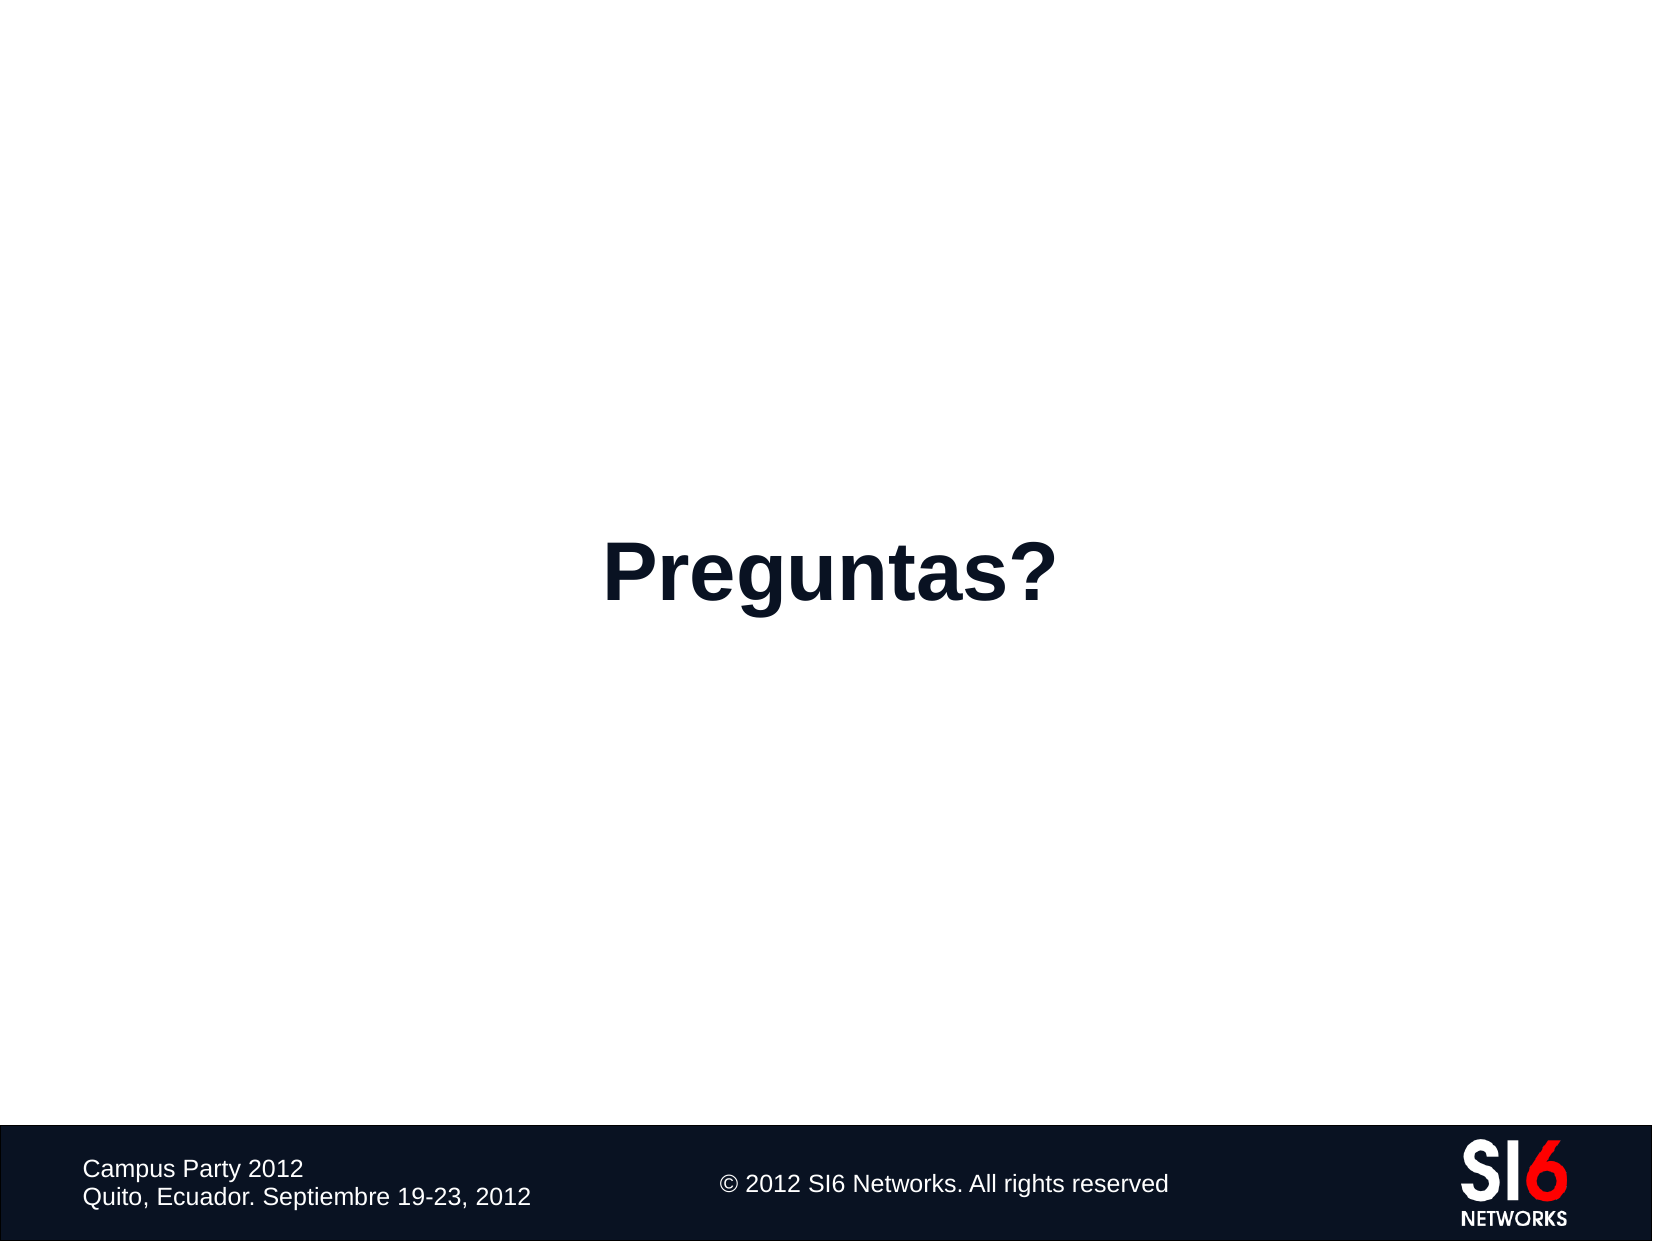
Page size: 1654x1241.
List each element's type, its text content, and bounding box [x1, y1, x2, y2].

picture [1461, 1139, 1567, 1226]
title Preguntas? [86, 467, 1576, 676]
